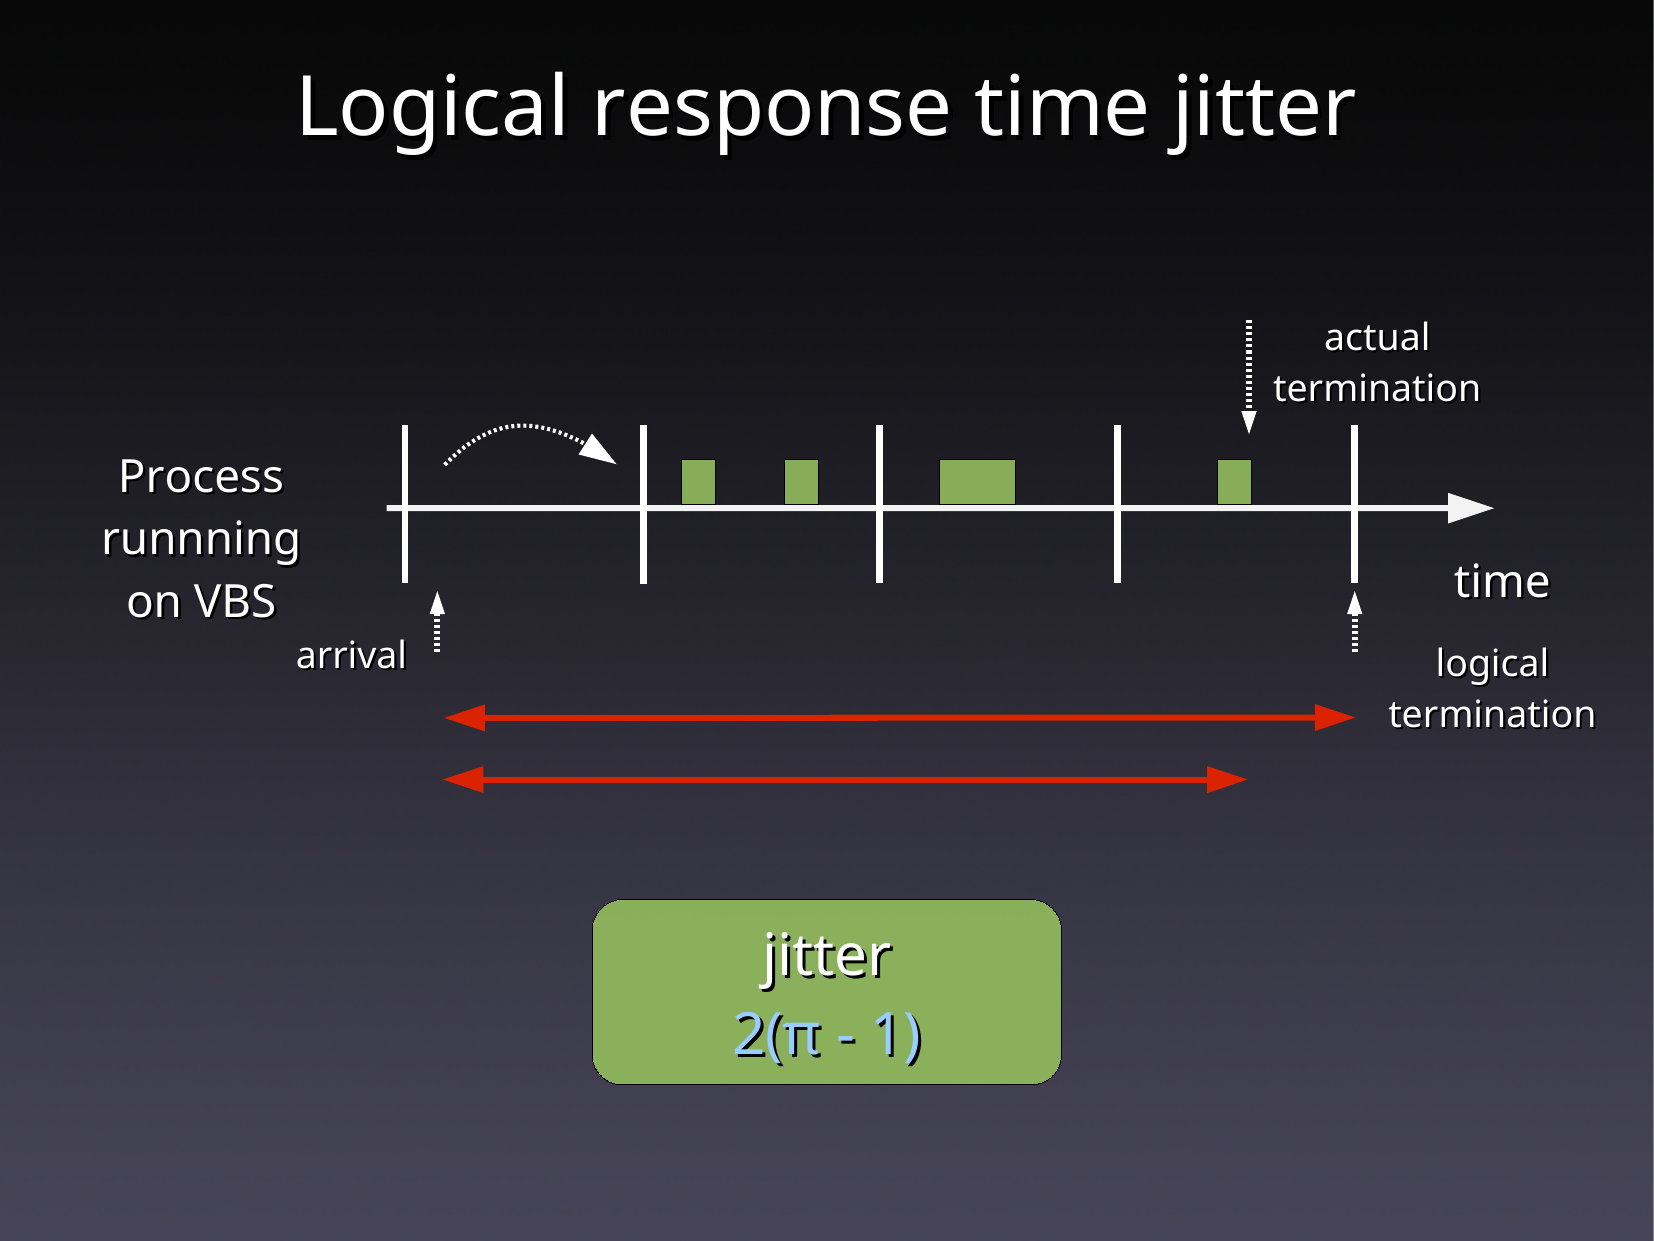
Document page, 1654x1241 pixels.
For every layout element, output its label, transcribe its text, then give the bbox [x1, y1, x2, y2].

text_box [784, 459, 819, 505]
text_box actual termination [1266, 310, 1489, 411]
text_box Process runnning on VBS [88, 443, 314, 628]
text_box arrival [274, 628, 429, 680]
title Logical response time jitter [120, 0, 1533, 208]
text_box [681, 459, 716, 505]
text_box jitter 2(π - 1) [592, 899, 1062, 1085]
text_box time [1454, 548, 1574, 610]
text_box [1217, 459, 1252, 505]
picture [0, 0, 1654, 1241]
text_box [939, 459, 1016, 505]
text_box logical termination [1381, 636, 1604, 738]
